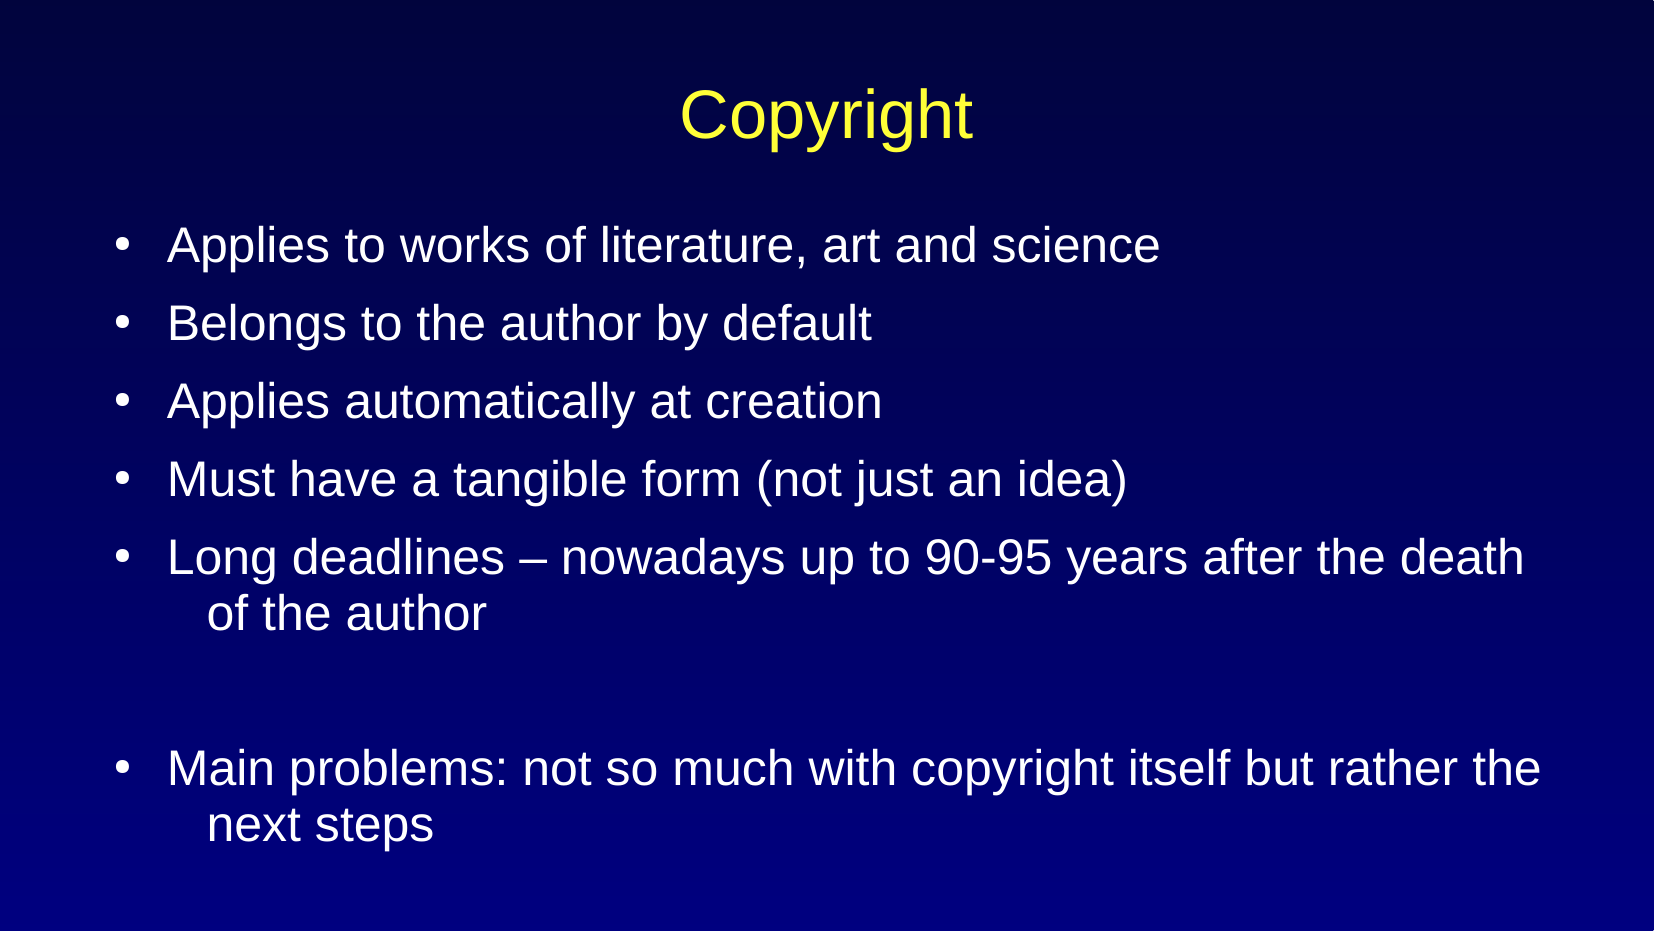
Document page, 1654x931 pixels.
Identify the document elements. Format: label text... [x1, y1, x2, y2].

title Copyright [82, 37, 1571, 193]
list Applies to works of literature, art and science Belongs to the author by default Applies automatically at creation Must have a tangible form (not just an idea) Long deadlines – nowadays up to 90-95 years after the death of the author Main problems: not so much with copyright itself but rather the next steps [82, 217, 1571, 852]
